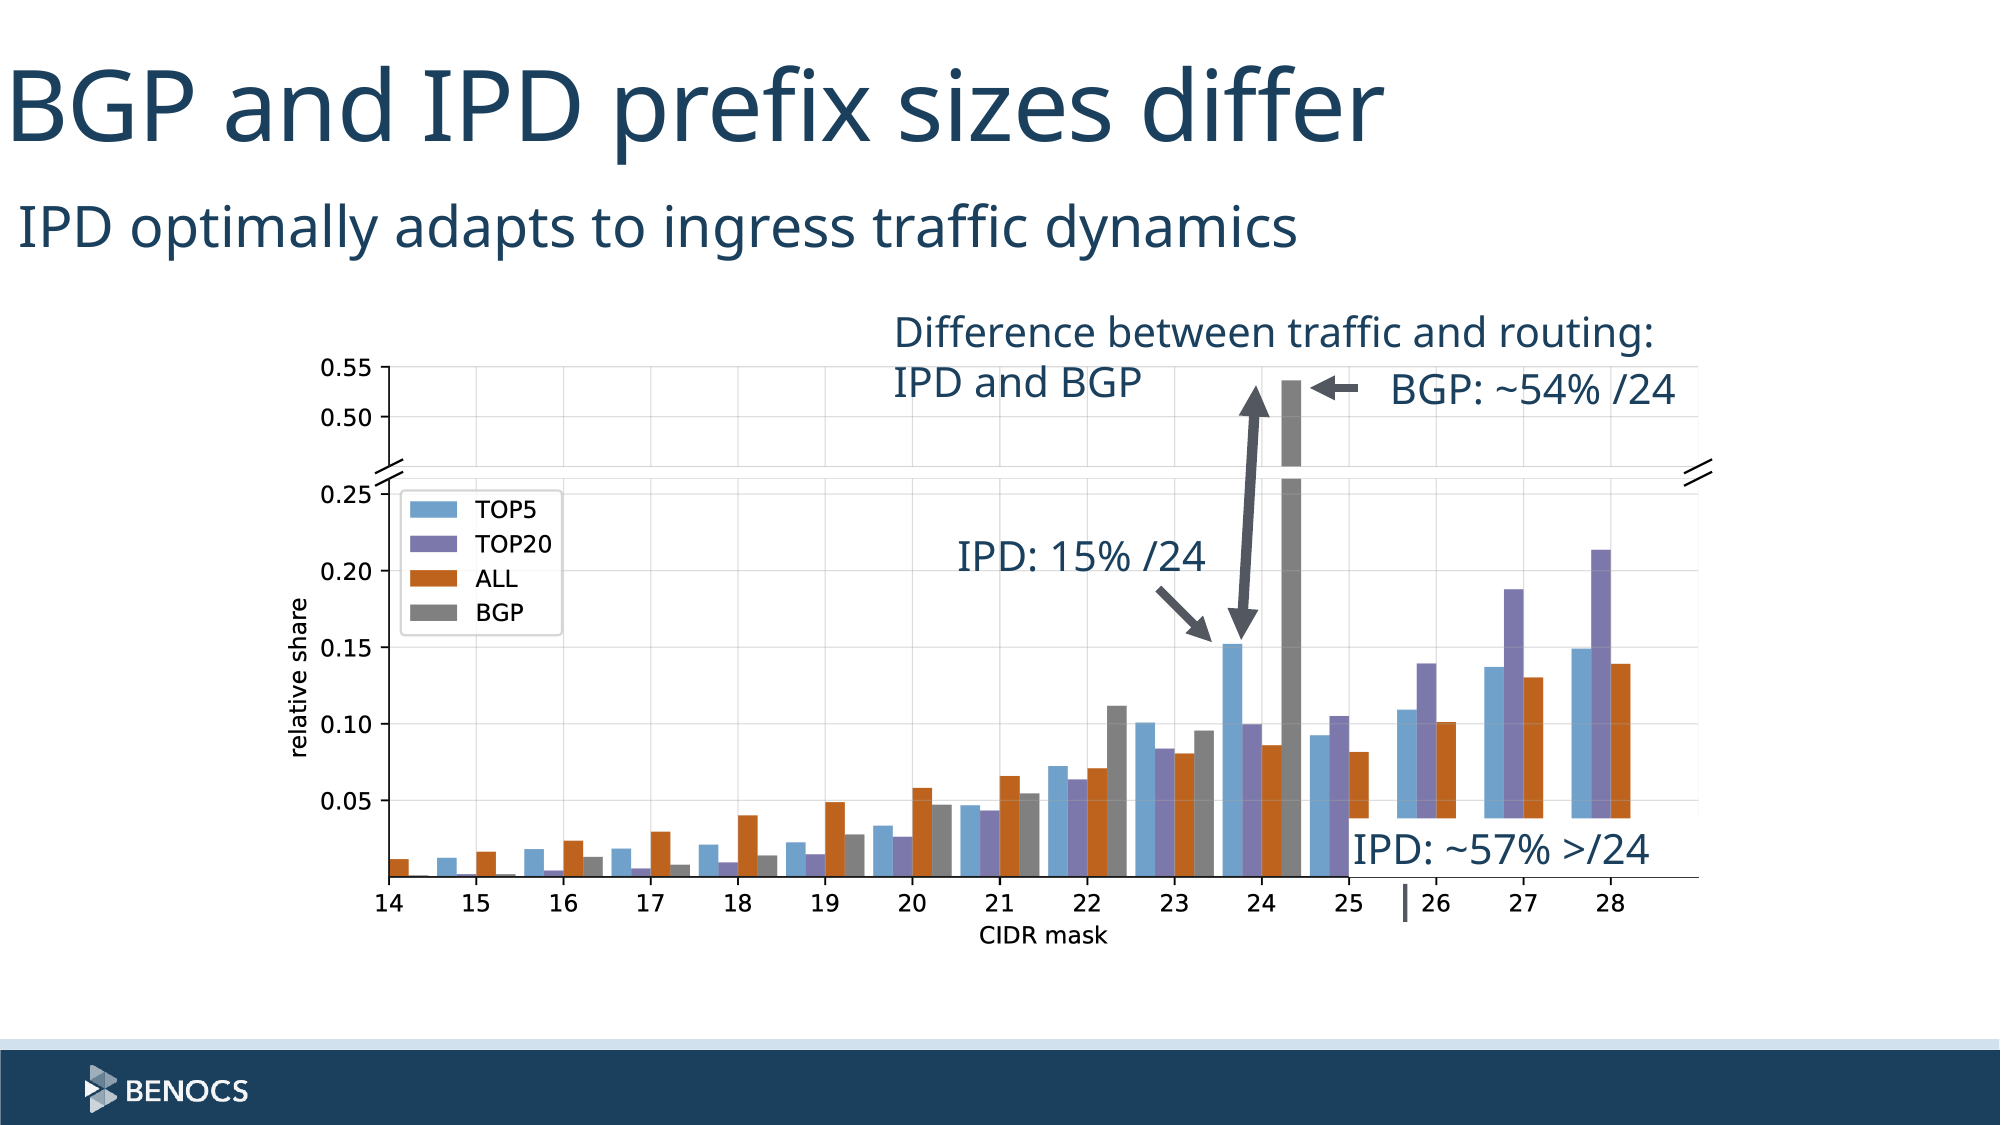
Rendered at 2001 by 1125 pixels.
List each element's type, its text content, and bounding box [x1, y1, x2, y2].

picture [84, 1063, 248, 1114]
text_box IPD: 15% /24 [953, 525, 1211, 585]
text_box IPD: ~57% >/24 [1348, 818, 1703, 877]
title BGP and IPD prefix sizes differ [0, 52, 1803, 191]
list IPD optimally adapts to ingress traffic dynamics [0, 191, 1803, 273]
text_box Difference between traffic and routing: IPD and BGP [889, 301, 1660, 411]
picture [271, 341, 1729, 965]
text_box BGP: ~54% /24 [1385, 358, 1681, 418]
